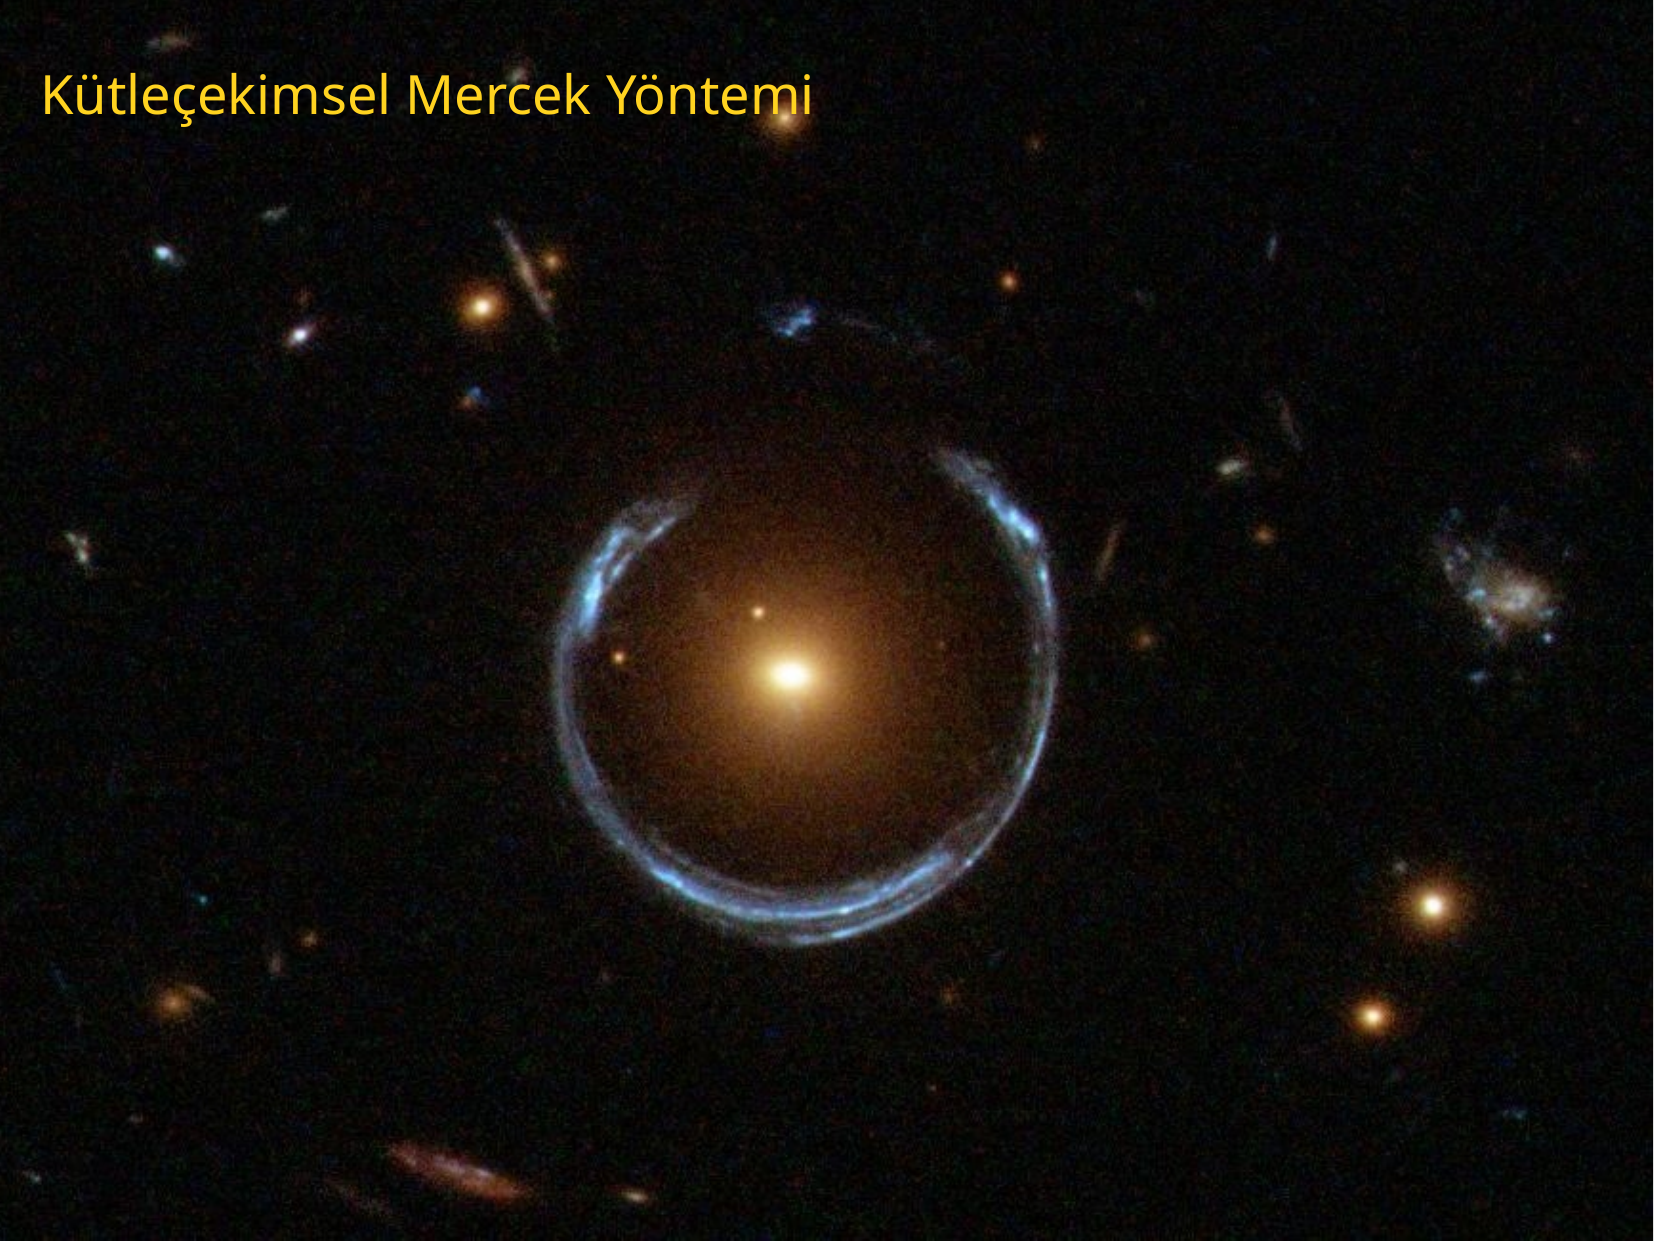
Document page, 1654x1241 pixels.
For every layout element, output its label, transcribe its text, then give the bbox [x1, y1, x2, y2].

picture [0, 0, 1654, 1241]
text_box Kütleçekimsel Mercek Yöntemi [25, 52, 1167, 175]
